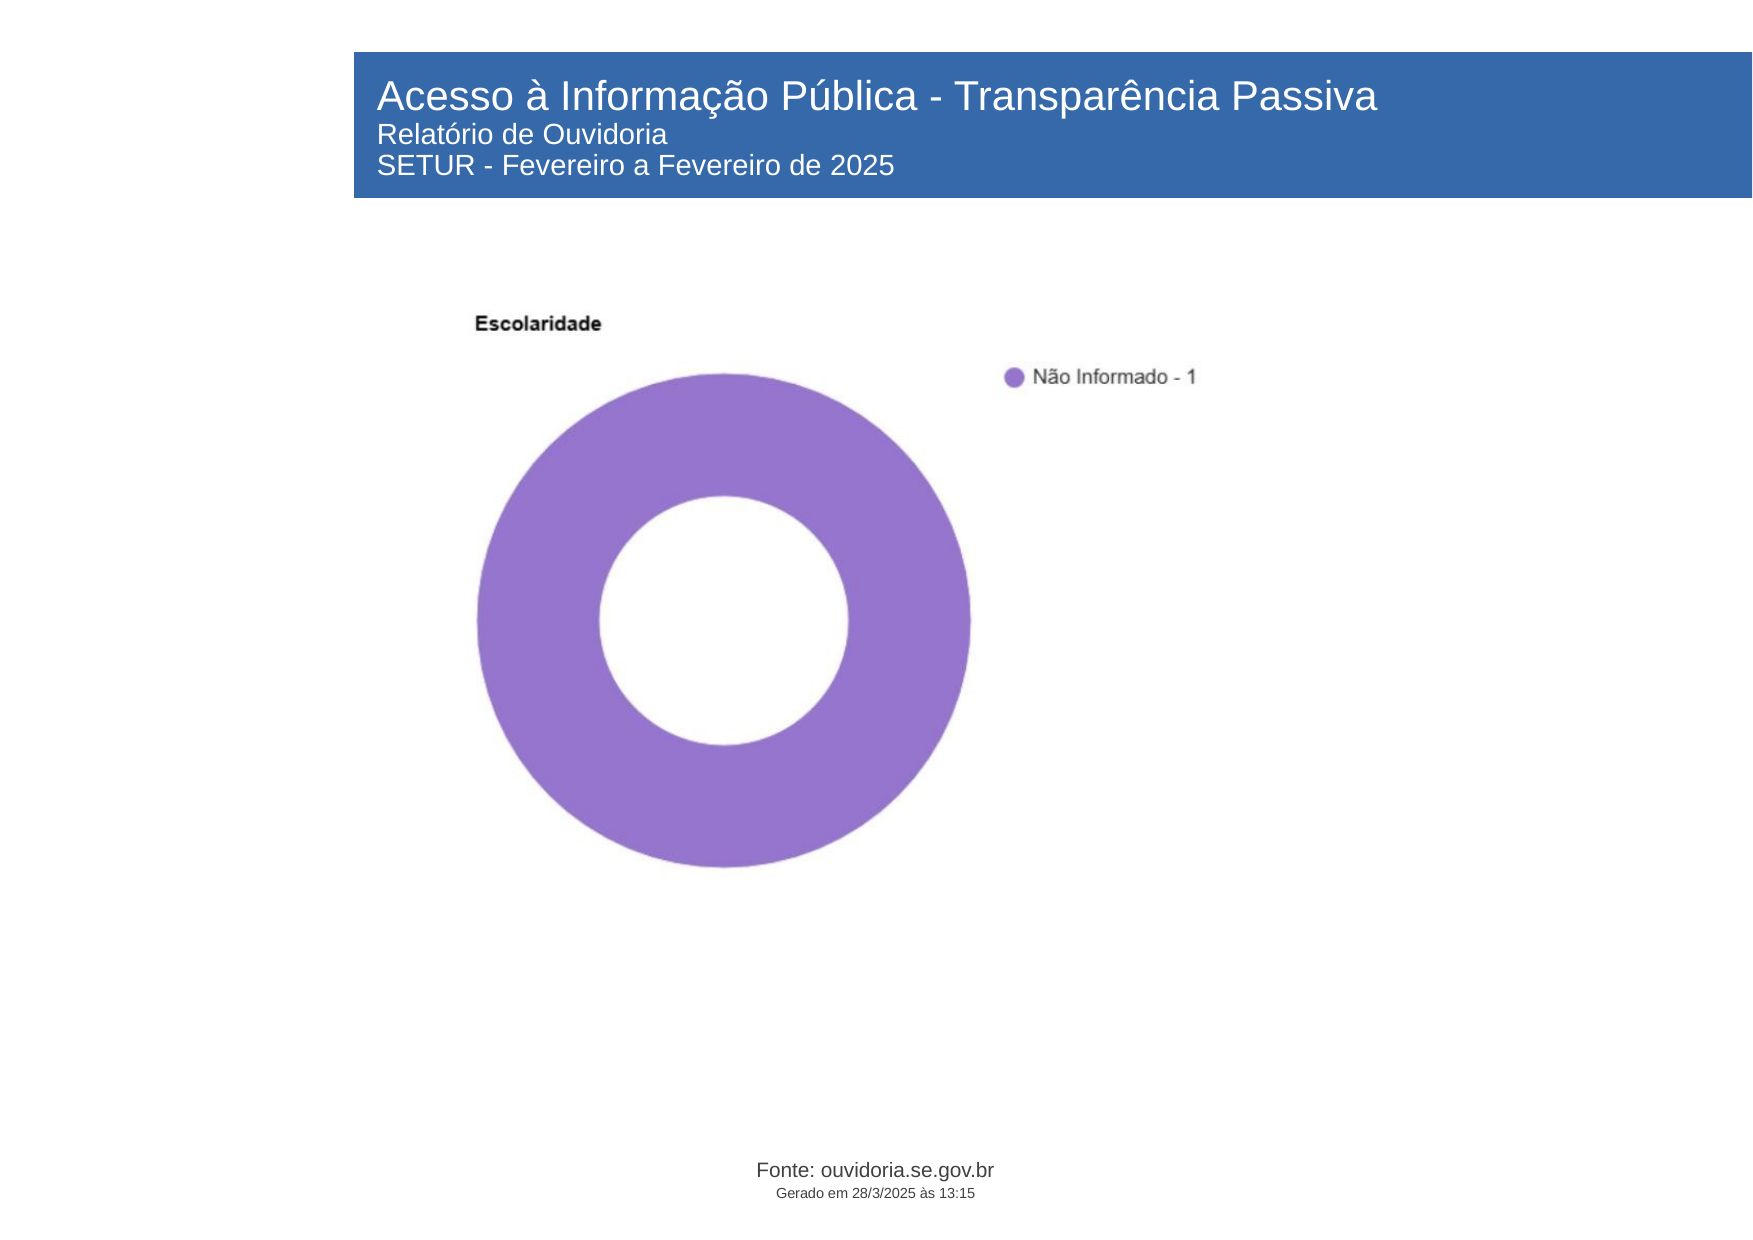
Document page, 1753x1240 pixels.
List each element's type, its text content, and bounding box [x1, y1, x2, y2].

text_box [354, 52, 1752, 198]
text_box Acesso à Informação Pública - Transparência Passiva Relatório de Ouvidoria SETUR - Fevereiro a Fevereiro de 2025 [376, 72, 1403, 186]
text_box [227, 211, 1527, 1028]
text_box Fonte: ouvidoria.se.gov.br Gerado em 28/3/2025 às 13:15 [756, 1158, 1023, 1208]
